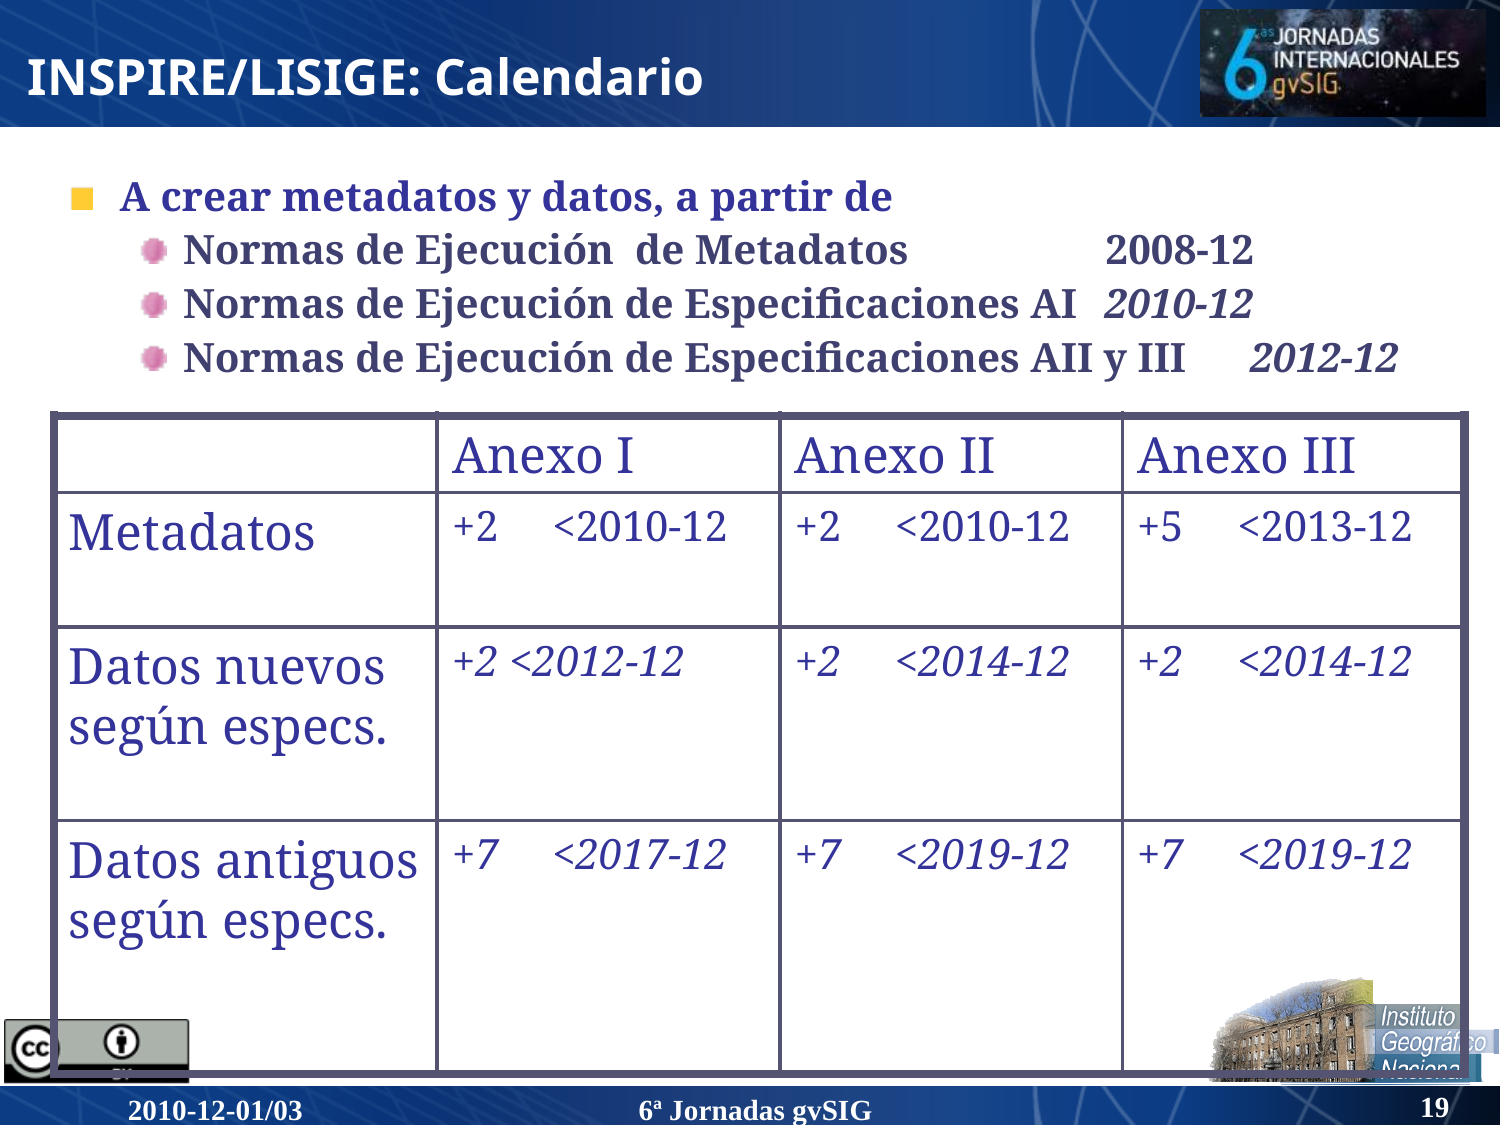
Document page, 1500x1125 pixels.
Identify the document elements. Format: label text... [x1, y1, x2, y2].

table_header Anexo I [439, 420, 778, 491]
table_cell +2 <2014-12 [782, 629, 1121, 819]
table_cell +2 <2012-12 [439, 629, 778, 819]
table_cell +7 <2019-12 [782, 822, 1121, 1070]
table_cell +2 <2014-12 [1124, 629, 1460, 819]
picture [0, 968, 1500, 1125]
table_cell Datos nuevos según especs. [58, 629, 435, 819]
table_cell +7 <2019-12 [1124, 822, 1460, 1070]
table_cell +5 <2013-12 [1124, 494, 1460, 625]
table_cell Metadatos [58, 494, 435, 625]
table_cell Datos antiguos según especs. [58, 822, 435, 1070]
table_cell +2 <2010-12 [782, 494, 1121, 625]
title INSPIRE/LISIGE: Calendario [0, 37, 1276, 113]
table_cell +7 <2017-12 [439, 822, 778, 1070]
list A crear metadatos y datos, a partir de Normas de Ejecución de Metadatos 2008-12 Normas de Ejecución de Especificaciones AI 2010-12 Normas de Ejecución de Especificaciones AII y III 2012-12 [50, 168, 1459, 391]
picture [0, 0, 1500, 127]
table_header Anexo II [782, 420, 1121, 491]
table_header Anexo III [1124, 420, 1460, 491]
table_header [58, 420, 435, 491]
table_cell +2 <2010-12 [439, 494, 778, 625]
